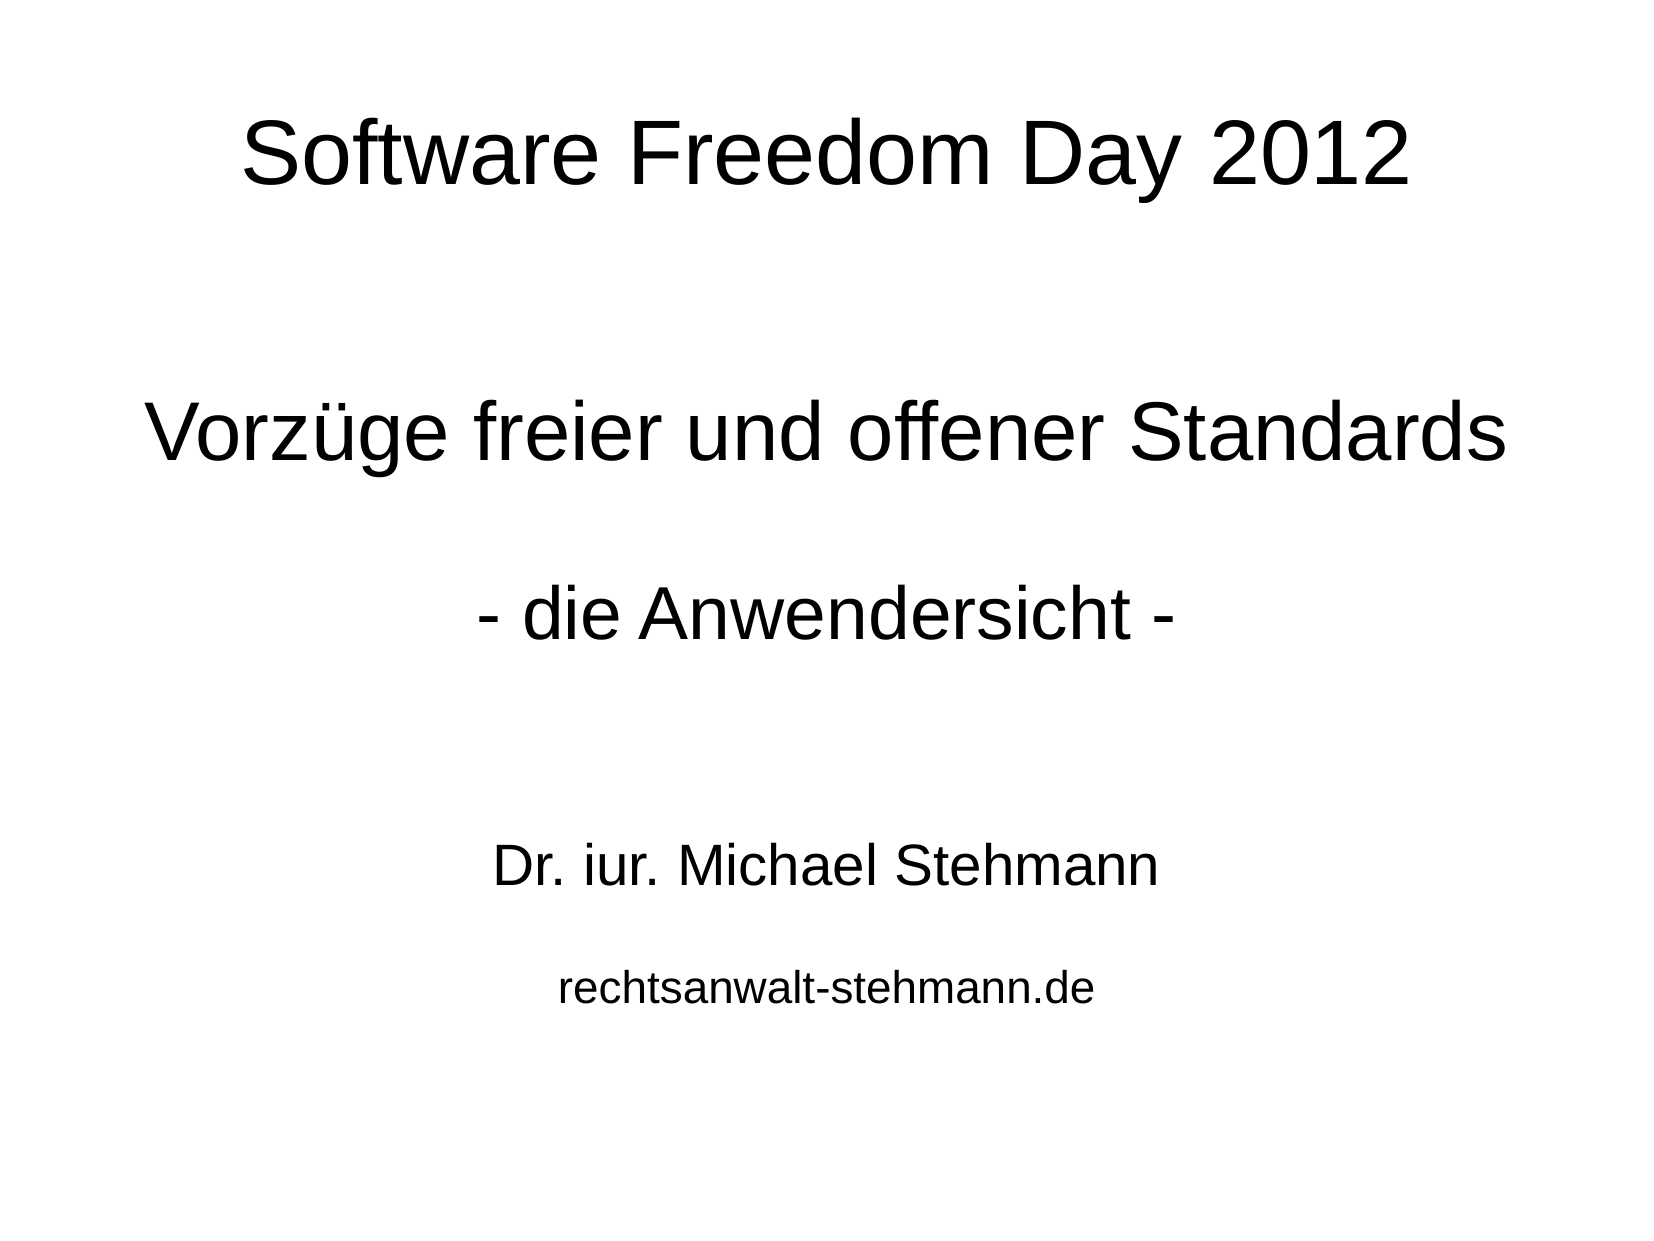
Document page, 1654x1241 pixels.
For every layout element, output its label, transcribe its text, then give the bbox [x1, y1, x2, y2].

title Software Freedom Day 2012 [82, 56, 1571, 250]
subtitle Vorzüge freier und offener Standards - die Anwendersicht - Dr. iur. Michael Stehmann rechtsanwalt-stehmann.de [82, 297, 1571, 1102]
